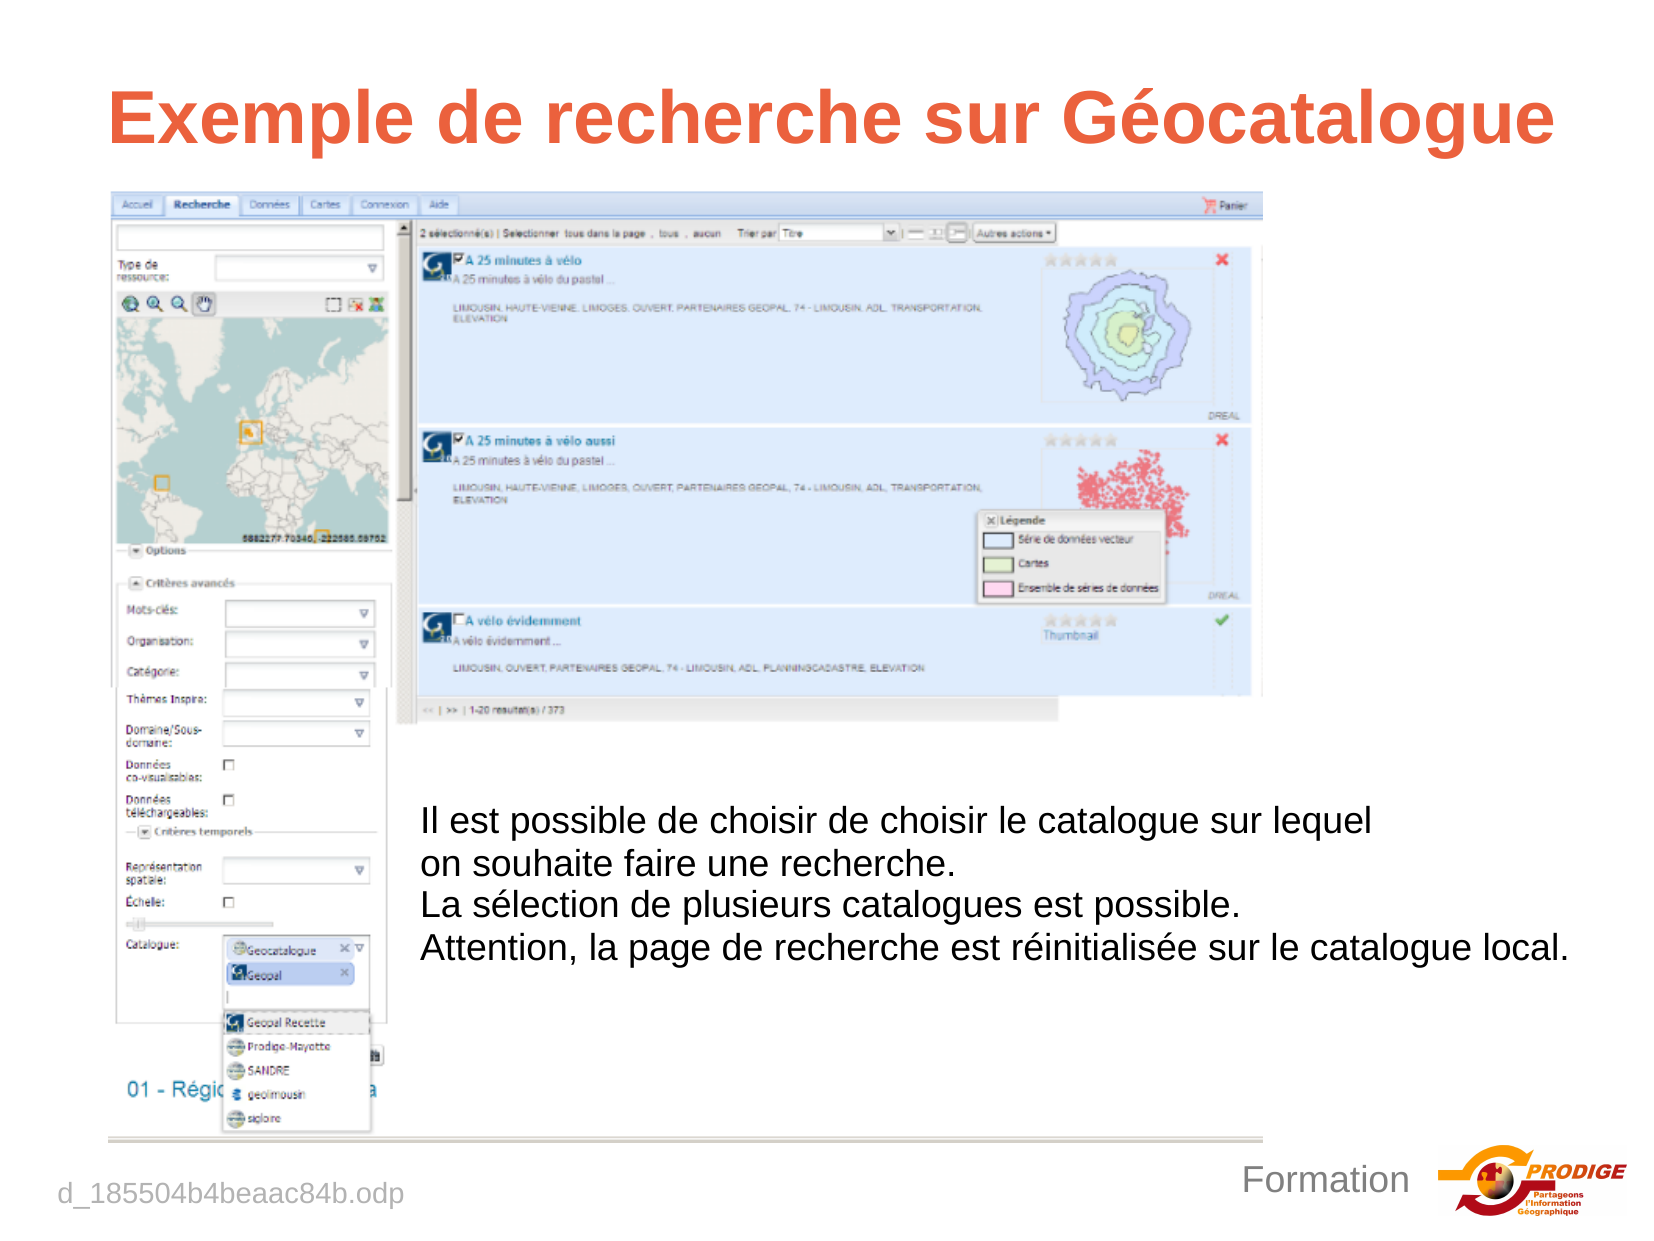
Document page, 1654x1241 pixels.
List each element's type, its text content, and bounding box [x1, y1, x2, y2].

picture [108, 187, 1263, 1143]
text_box Il est possible de choisir de choisir le catalogue sur lequel on souhaite faire une recherche. La sélection de plusieurs catalogues est possible. Attention, la page de recherche est réinitialisée sur le catalogue local. [405, 792, 1585, 976]
picture [1438, 1145, 1627, 1216]
title Exemple de recherche sur Géocatalogue [88, 21, 1577, 214]
